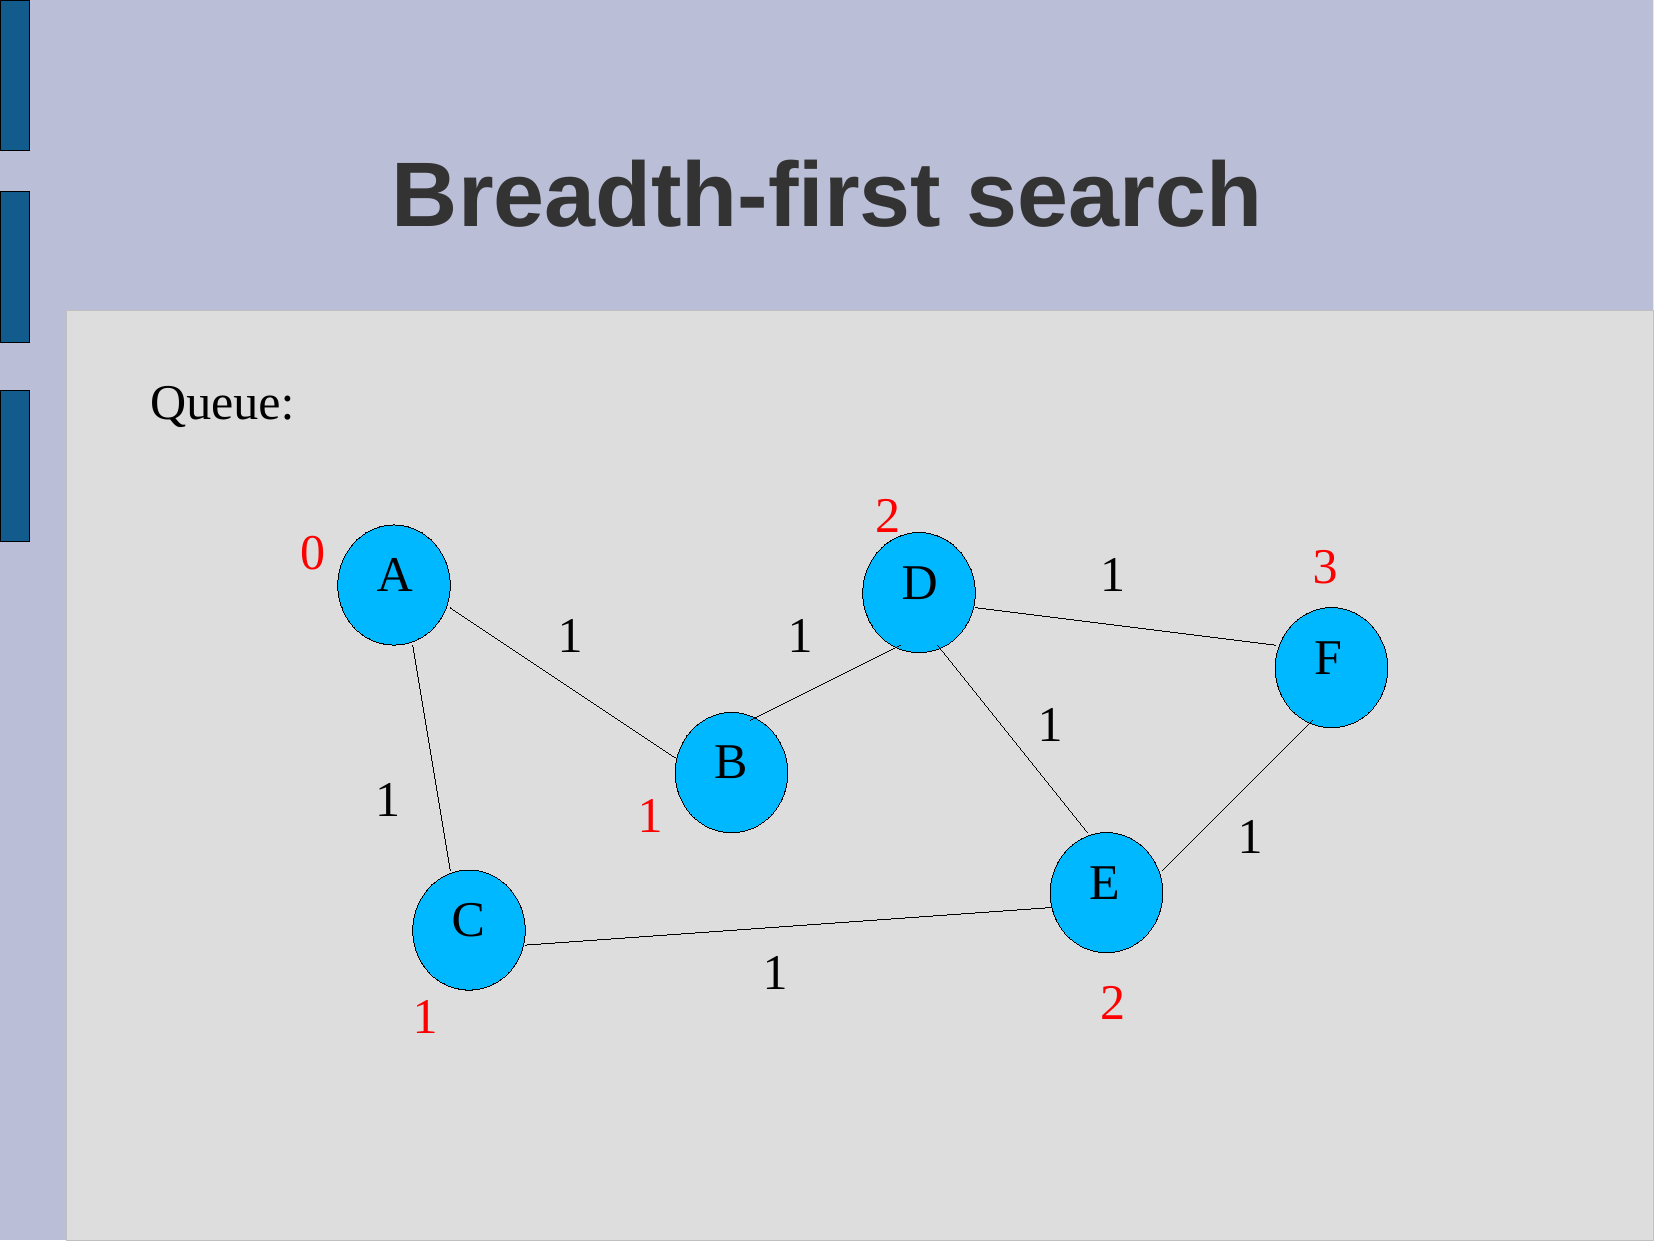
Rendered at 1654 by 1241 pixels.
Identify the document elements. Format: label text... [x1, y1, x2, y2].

text_box 1 [762, 945, 788, 1001]
text_box [862, 532, 976, 653]
text_box 1 [1237, 809, 1263, 865]
text_box [1050, 832, 1163, 953]
text_box 1 [1037, 697, 1063, 753]
text_box 3 [1312, 539, 1338, 595]
text_box 1 [557, 607, 583, 663]
text_box [412, 870, 526, 991]
text_box D [901, 554, 938, 610]
text_box F [1314, 629, 1343, 685]
text_box 2 [875, 487, 901, 543]
text_box 1 [637, 787, 676, 843]
text_box 1 [787, 607, 813, 663]
text_box B [714, 734, 748, 790]
text_box 1 [375, 772, 401, 828]
text_box E [1089, 854, 1120, 910]
text_box 0 [300, 525, 326, 581]
text_box [675, 712, 788, 833]
text_box 2 [1100, 975, 1126, 1031]
text_box 1 [1100, 547, 1126, 603]
text_box [337, 524, 451, 646]
text_box A [376, 547, 413, 603]
text_box [1275, 607, 1388, 728]
title Breadth-first search [121, 91, 1534, 299]
text_box 1 [412, 989, 438, 1045]
text_box Queue: [150, 375, 295, 431]
text_box C [451, 892, 486, 948]
